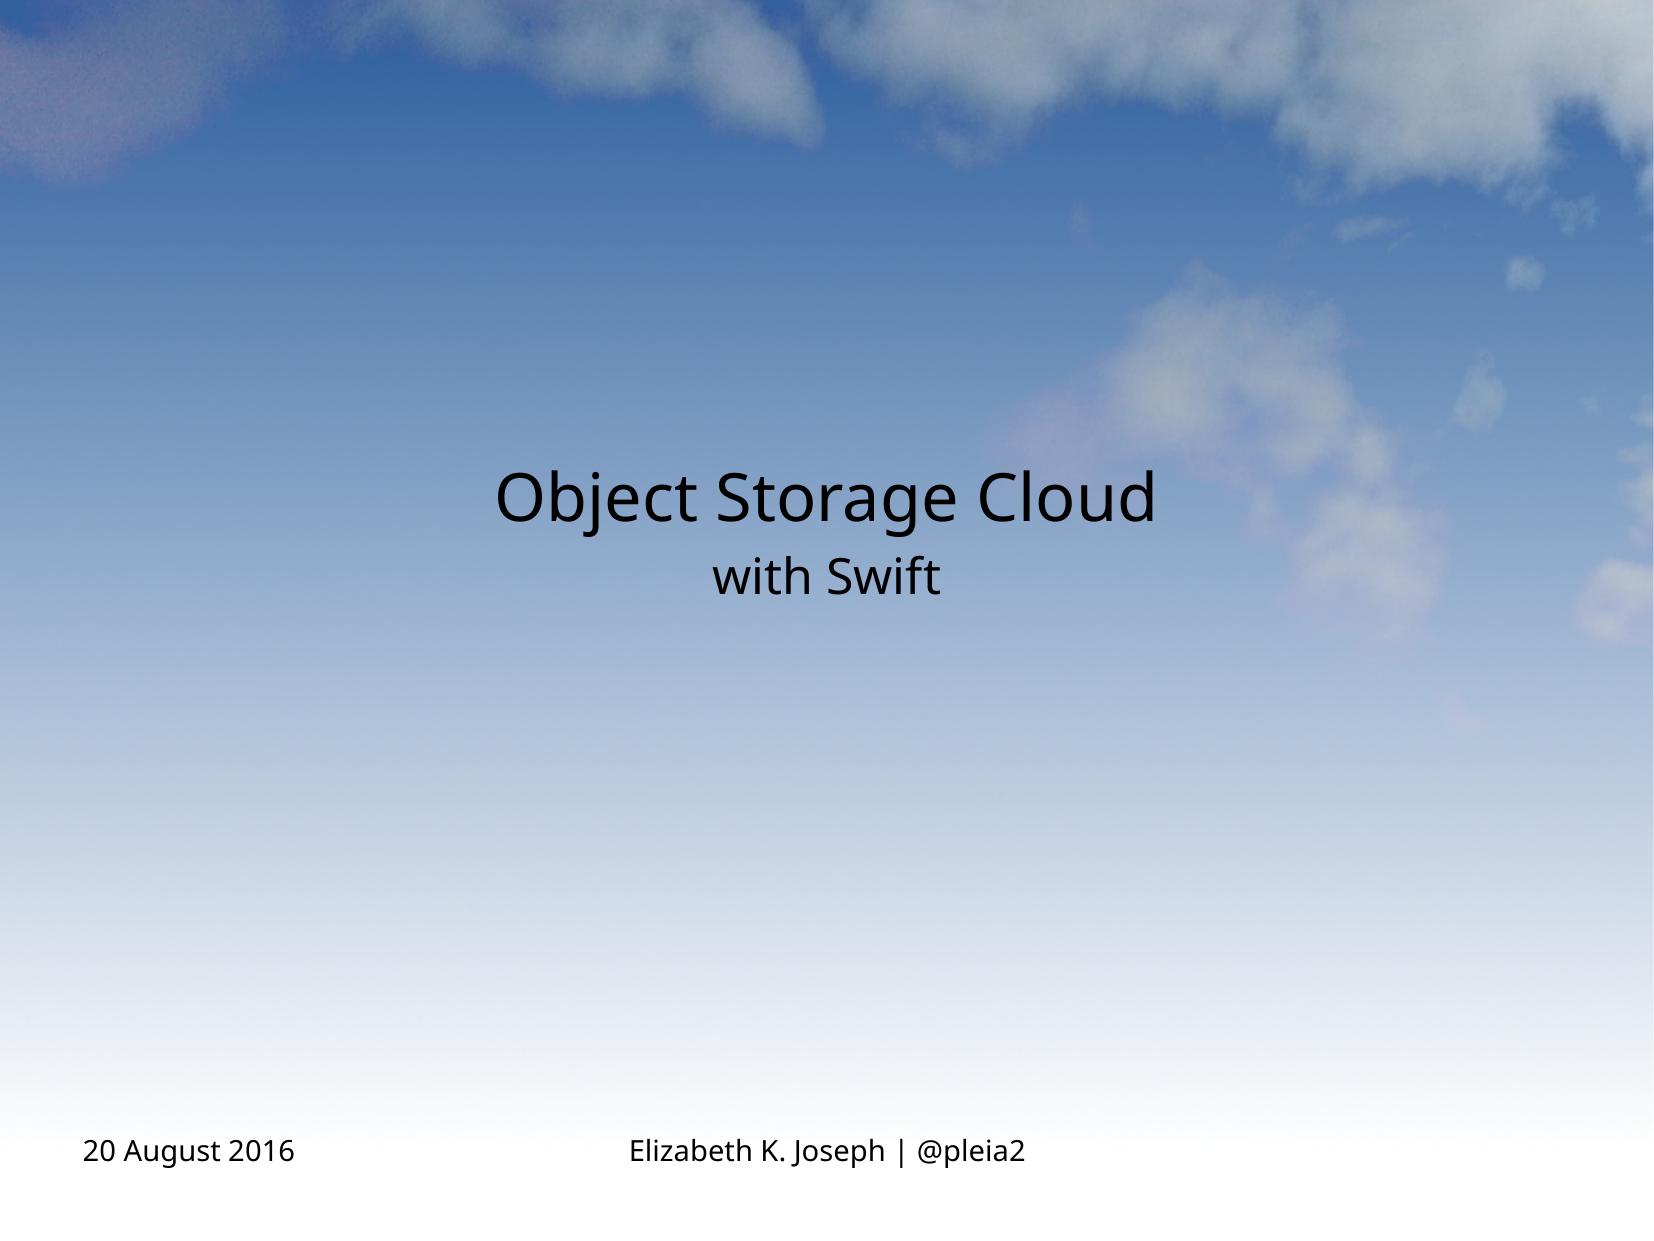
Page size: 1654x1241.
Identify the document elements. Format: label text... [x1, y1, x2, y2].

subtitle Object Storage Cloud with Swift [82, 49, 1571, 1010]
picture [0, 0, 1654, 1241]
